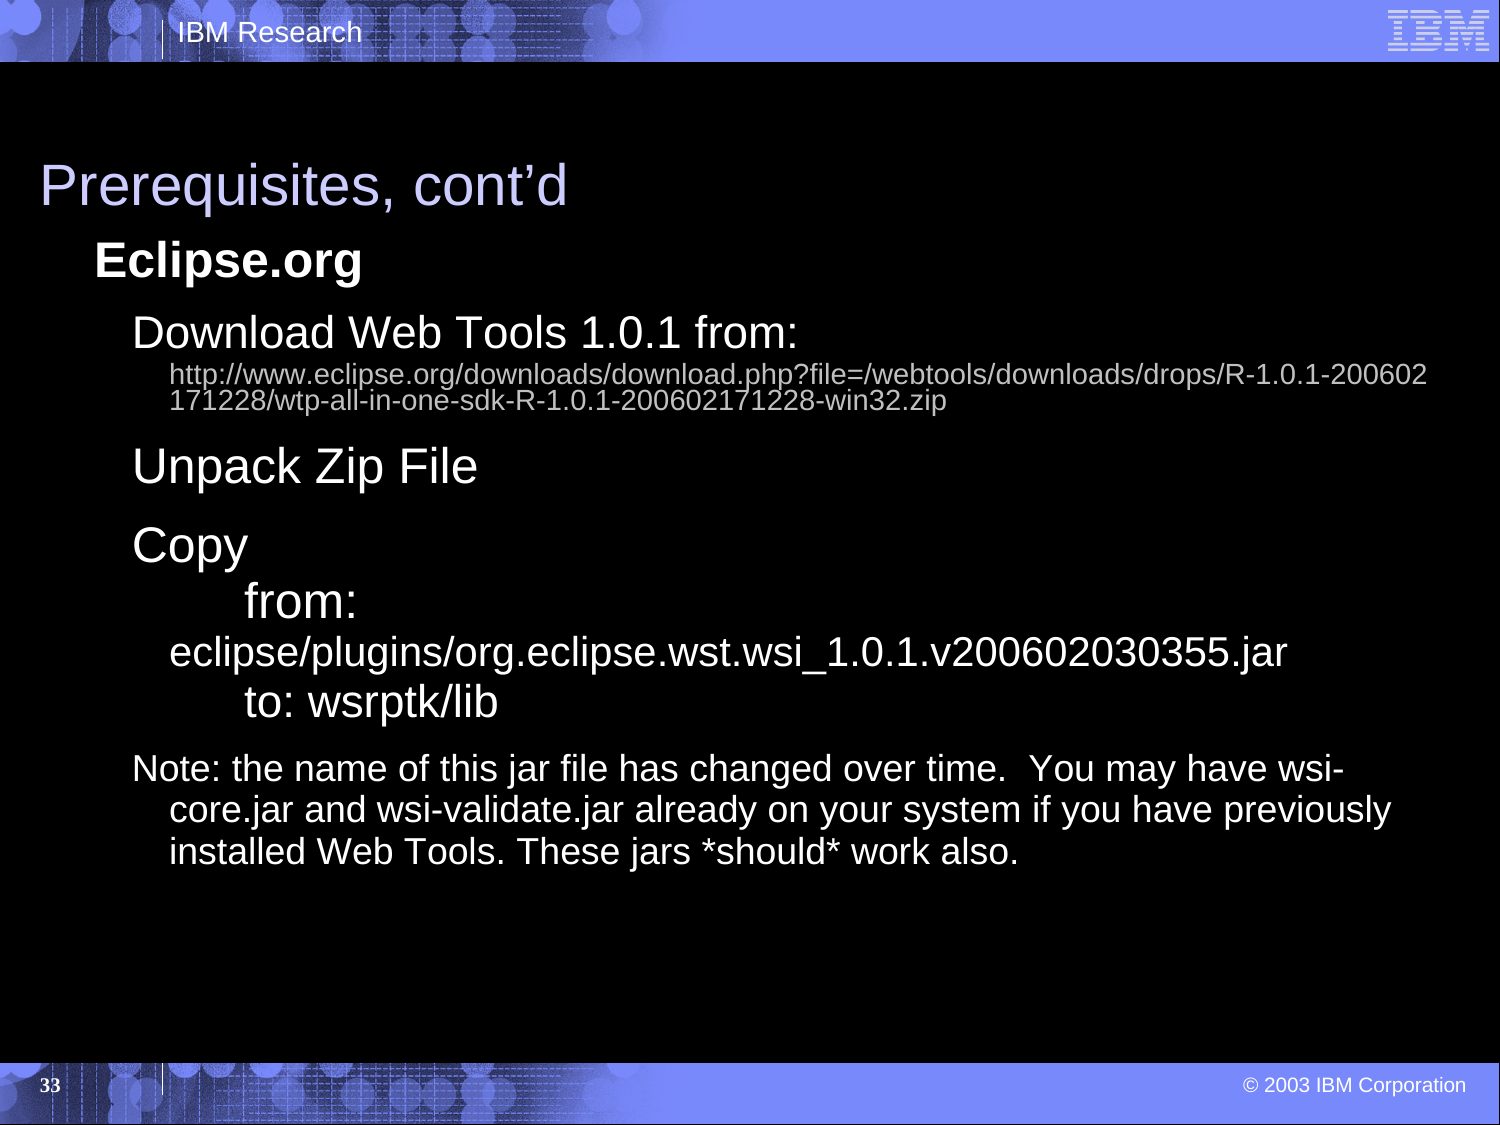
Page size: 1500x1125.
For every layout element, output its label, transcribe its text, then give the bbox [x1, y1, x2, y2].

picture [0, 1063, 1499, 1124]
title Prerequisites, cont’d [25, 142, 1378, 225]
list Eclipse.org Download Web Tools 1.0.1 from: http://www.eclipse.org/downloads/download.php?file=/webtools/downloads/drops/R-1.0.1-200602171228/wtp-all-in-one-sdk-R-1.0.1-200602171228-win32.zip Unpack Zip File Copy from: eclipse/plugins/org.eclipse.wst.wsi_1.0.1.v200602030355.jar to: wsrptk/lib Note: the name of this jar file has changed over time. You may have wsi-core.jar and wsi-validate.jar already on your system if you have previously installed Web Tools. These jars *should* work also. [79, 224, 1455, 1041]
picture [0, 0, 1499, 62]
